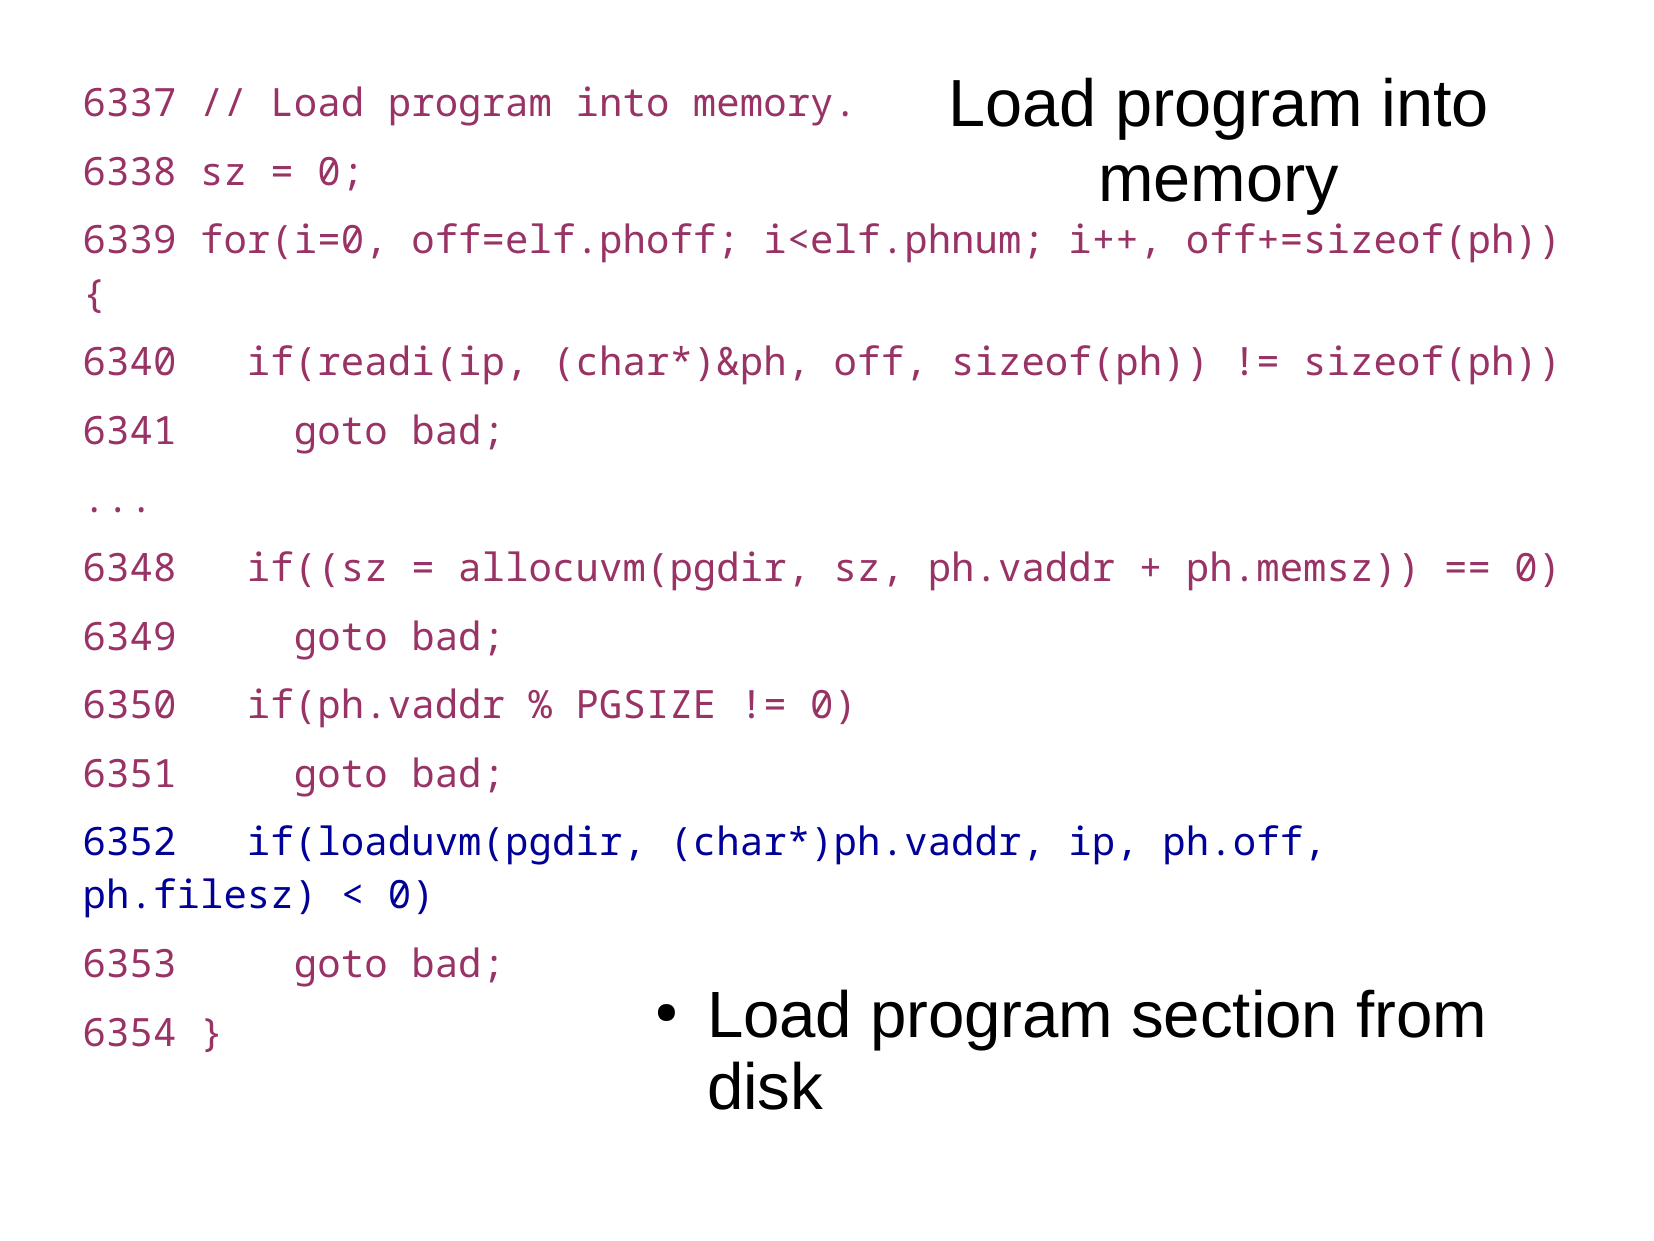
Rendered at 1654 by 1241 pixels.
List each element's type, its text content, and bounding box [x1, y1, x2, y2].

list 6337 // Load program into memory. 6338 sz = 0; 6339 for(i=0, off=elf.phoff; i<elf.phnum; i++, off+=sizeof(ph)){ 6340 if(readi(ip, (char*)&ph, off, sizeof(ph)) != sizeof(ph)) 6341 goto bad; ... 6348 if((sz = allocuvm(pgdir, sz, ph.vaddr + ph.memsz)) == 0) 6349 goto bad; 6350 if(ph.vaddr % PGSIZE != 0) 6351 goto bad; 6352 if(loaduvm(pgdir, (char*)ph.vaddr, ip, ph.off, ph.filesz) < 0) 6353 goto bad; 6354 } [82, 75, 1571, 1163]
title Load program into memory [825, 37, 1613, 245]
list Load program section from disk [637, 978, 1530, 1126]
